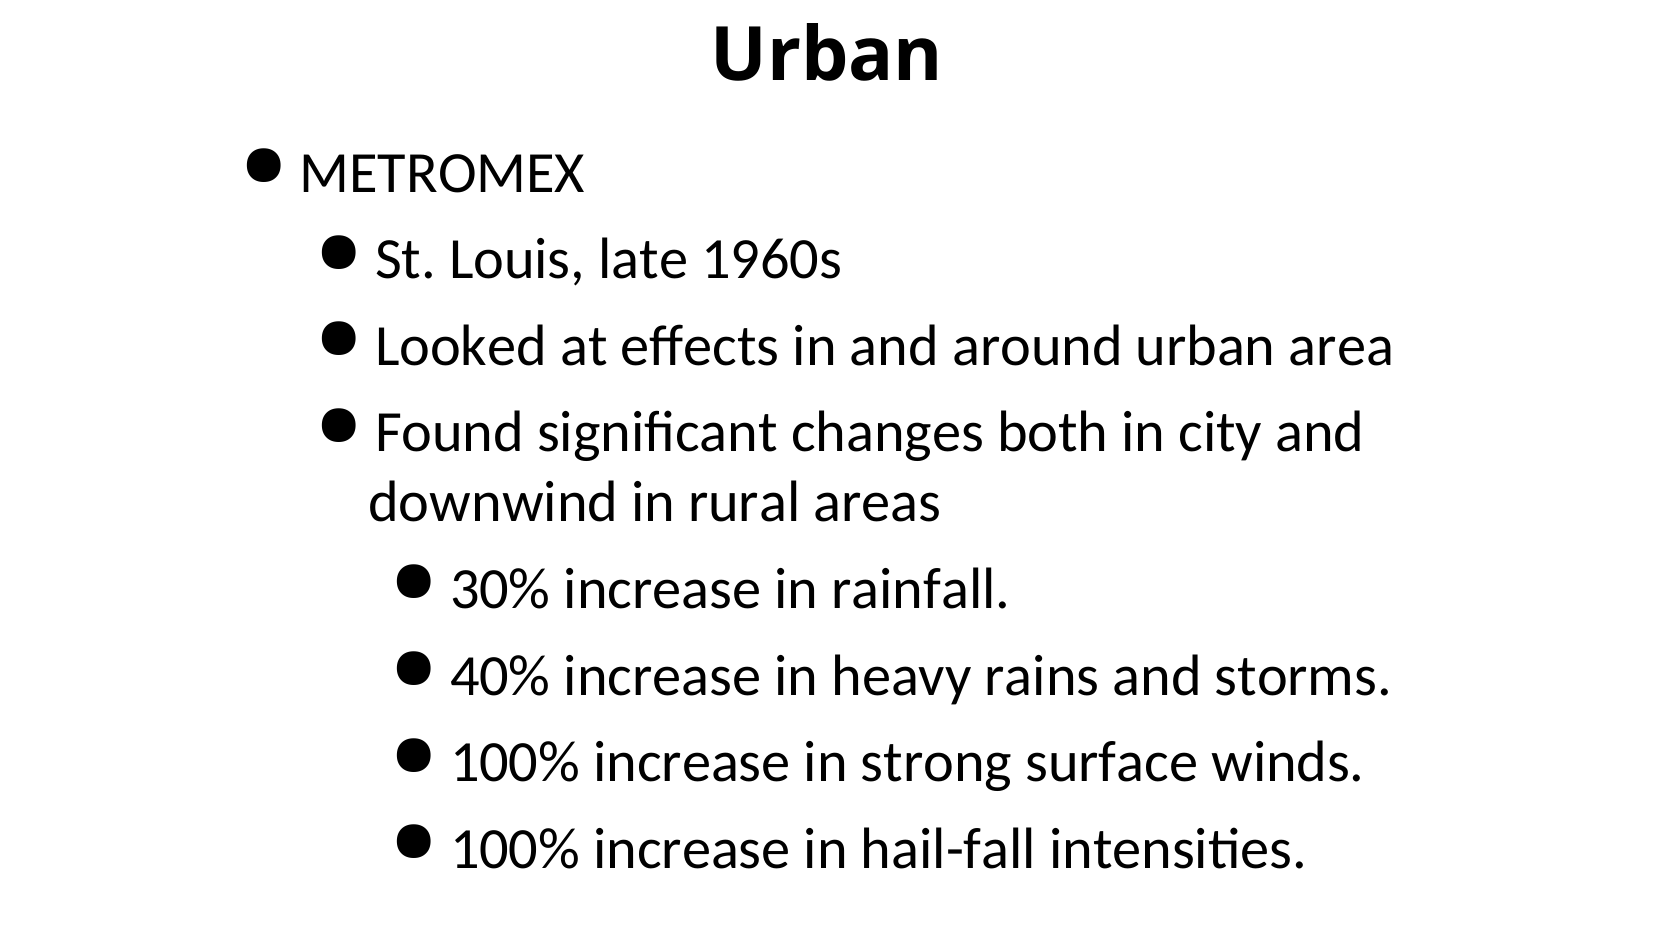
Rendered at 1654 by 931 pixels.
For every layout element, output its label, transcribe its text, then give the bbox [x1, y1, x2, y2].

text_box METROMEX St. Louis, late 1960s Looked at effects in and around urban area Found significant changes both in city and downwind in rural areas 30% increase in rainfall. 40% increase in heavy rains and storms. 100% increase in strong surface winds. 100% increase in hail-fall intensities. [225, 49, 1534, 888]
title Urban [0, 5, 1654, 107]
